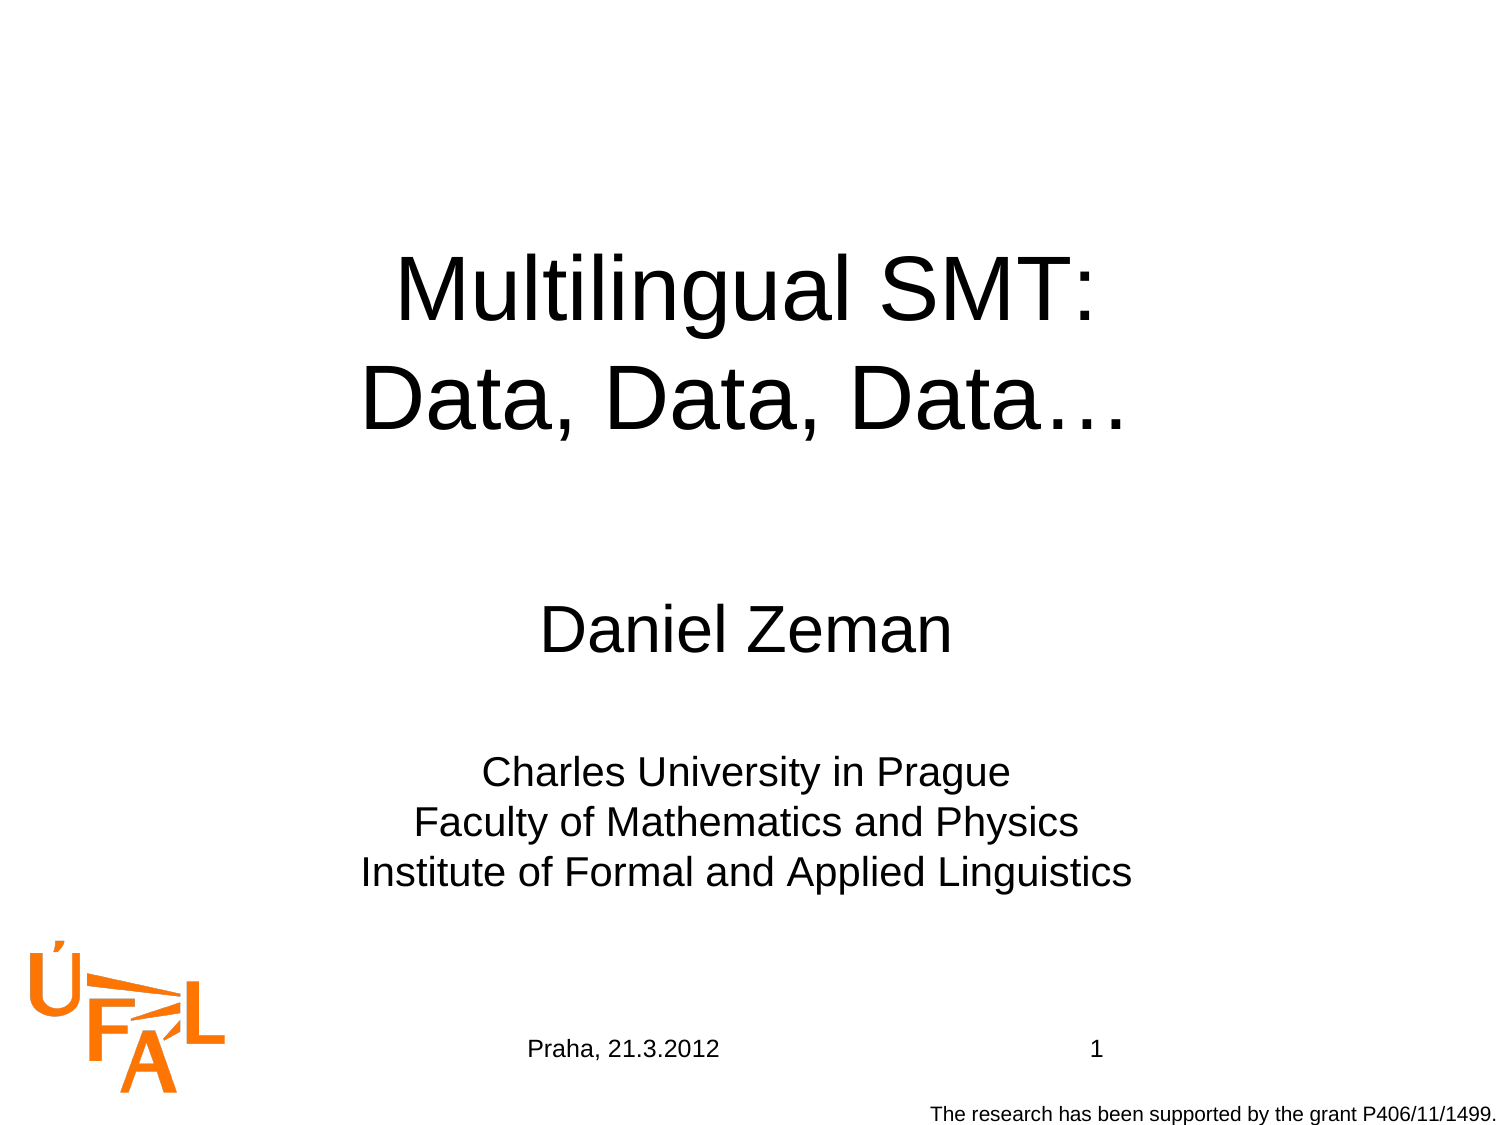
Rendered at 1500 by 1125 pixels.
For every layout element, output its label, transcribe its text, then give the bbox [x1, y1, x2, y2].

text_box The research has been supported by the grant P406/11/1499. [590, 1092, 1500, 1125]
list Daniel Zeman Charles University in Prague Faculty of Mathematics and Physics Institute of Formal and Applied Linguistics [225, 577, 1276, 988]
title Multilingual SMT: Data, Data, Data… [112, 160, 1388, 516]
picture [29, 940, 225, 1093]
